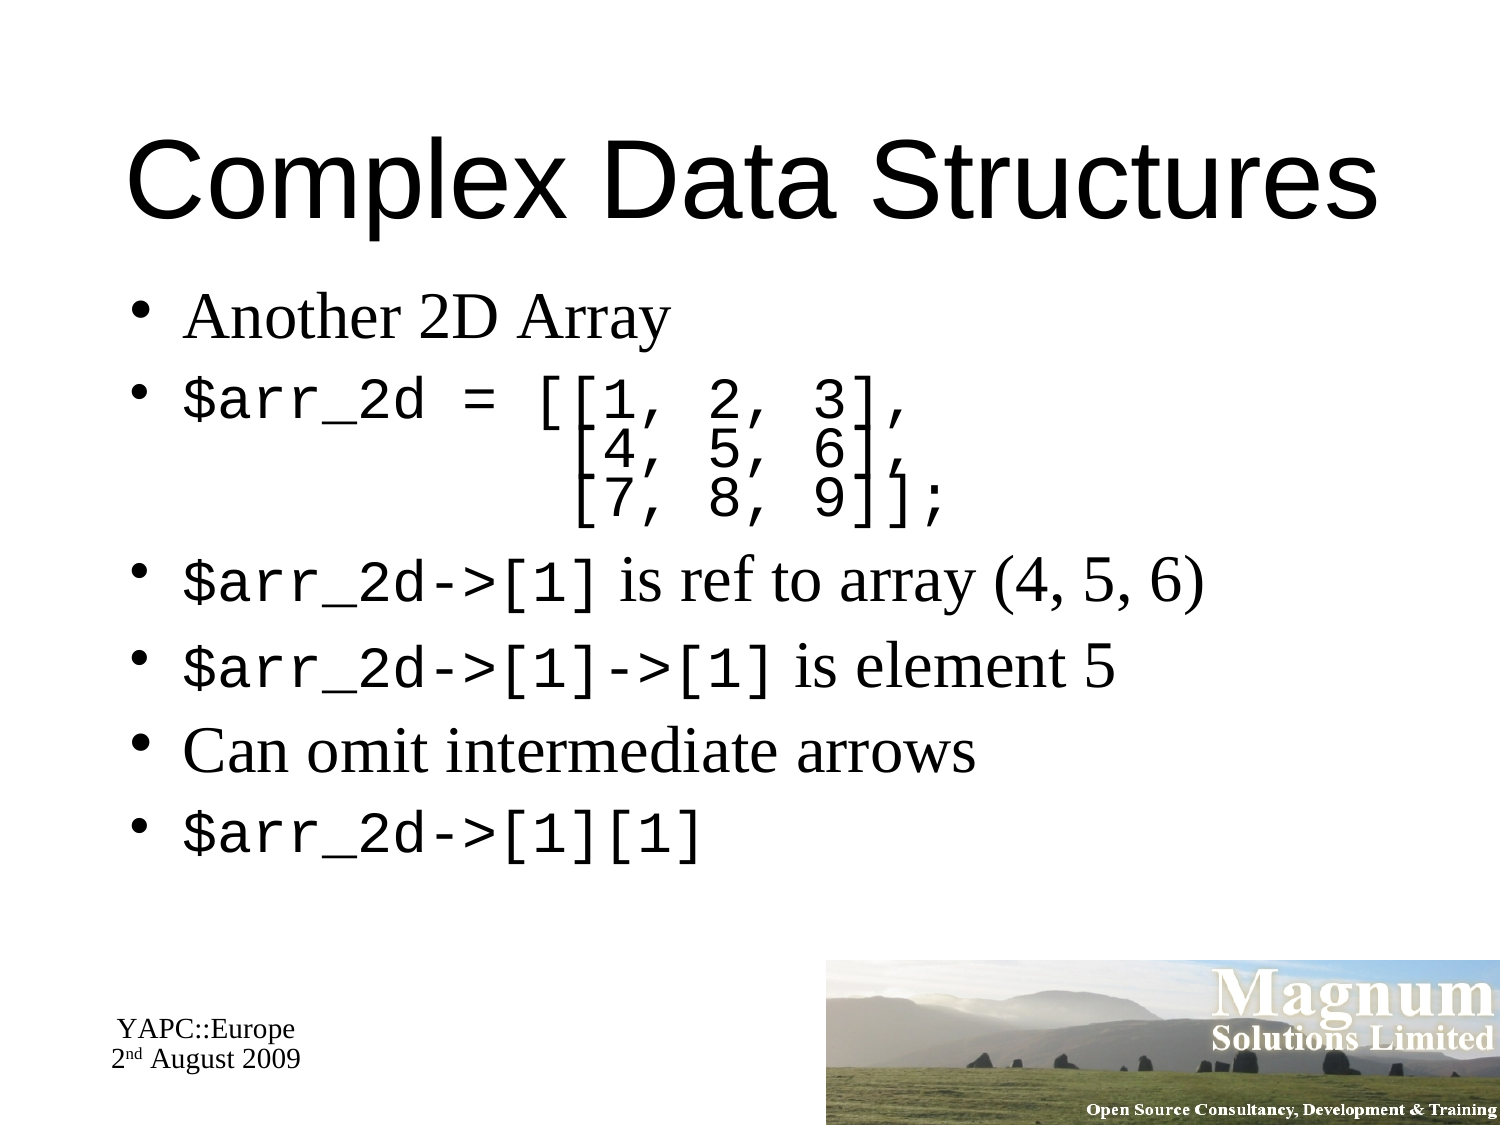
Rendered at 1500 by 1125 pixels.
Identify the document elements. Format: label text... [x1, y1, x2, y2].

list Another 2D Array $arr_2d = [[1, 2, 3], [4, 5, 6], [7, 8, 9]]; $arr_2d->[1] is ref to array (4, 5, 6) $arr_2d->[1]->[1] is element 5 Can omit intermediate arrows $arr_2d->[1][1] [112, 295, 1388, 882]
picture [826, 960, 1500, 1125]
title Complex Data Structures [88, 62, 1418, 250]
